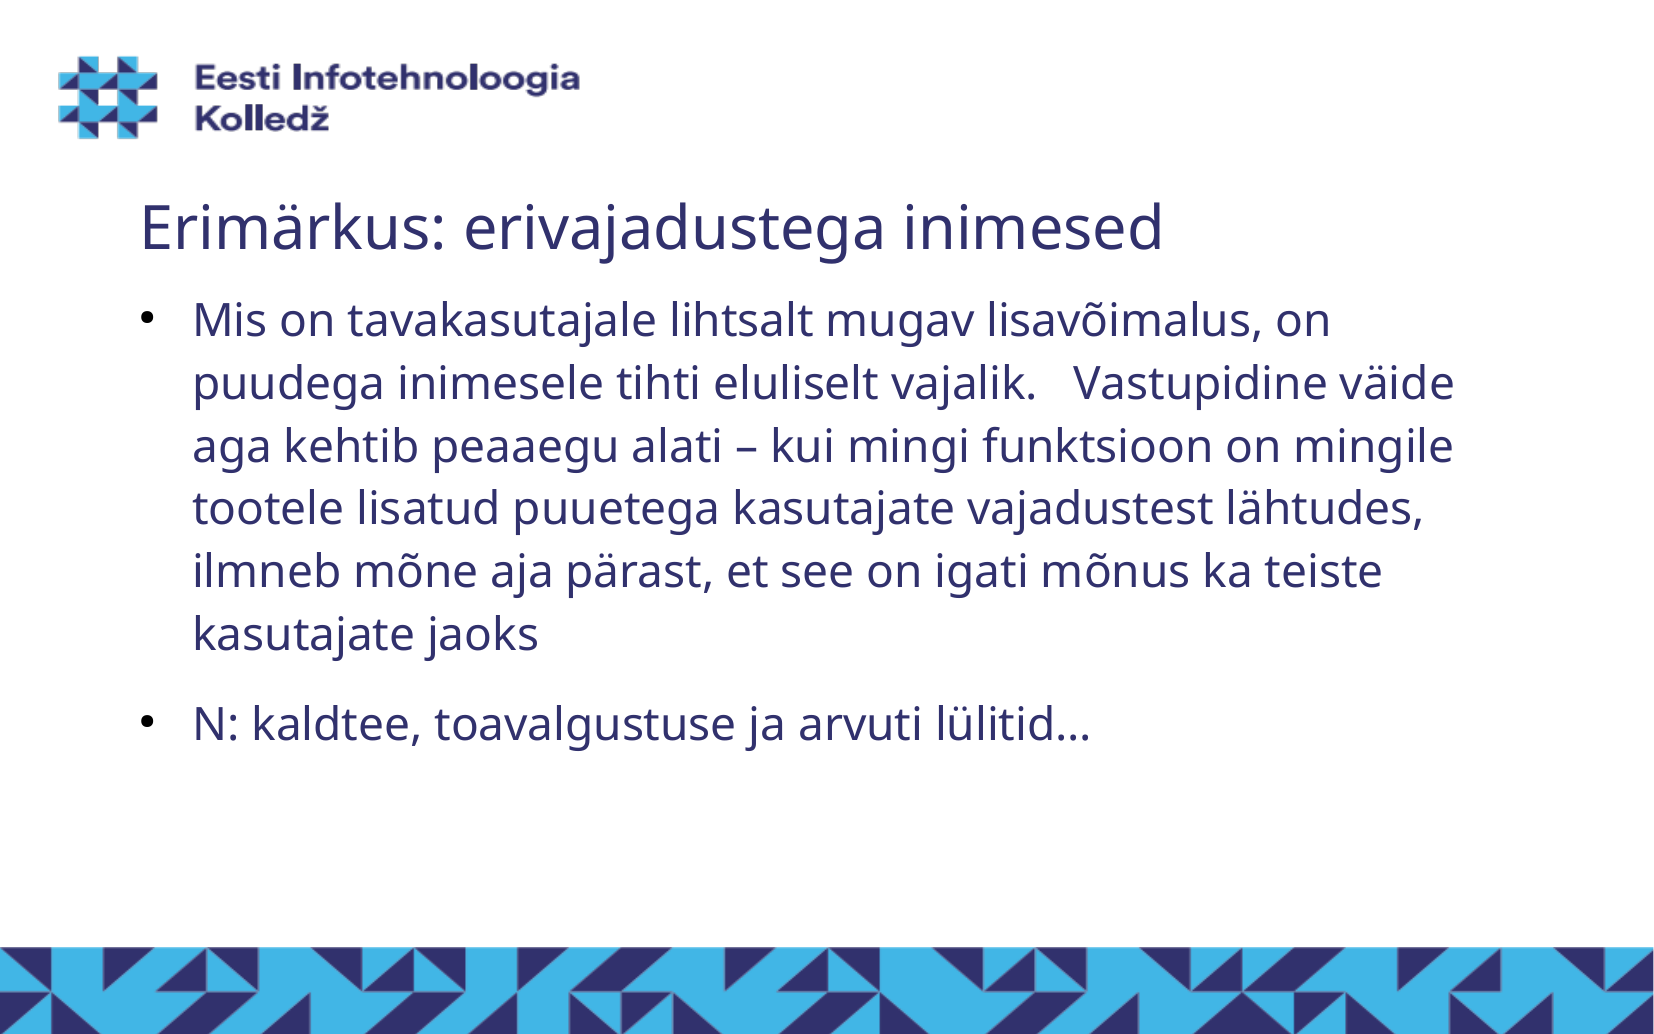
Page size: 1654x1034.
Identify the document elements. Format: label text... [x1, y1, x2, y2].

title Erimärkus: erivajadustega inimesed [139, 139, 1276, 287]
list Mis on tavakasutajale lihtsalt mugav lisavõimalus, on puudega inimesele tihti eluliselt vajalik. Vastupidine väide aga kehtib peaaegu alati – kui mingi funktsioon on mingile tootele lisatud puuetega kasutajate vajadustest lähtudes, ilmneb mõne aja pärast, et see on igati mõnus ka teiste kasutajate jaoks N: kaldtee, toavalgustuse ja arvuti lülitid... [121, 287, 1533, 939]
